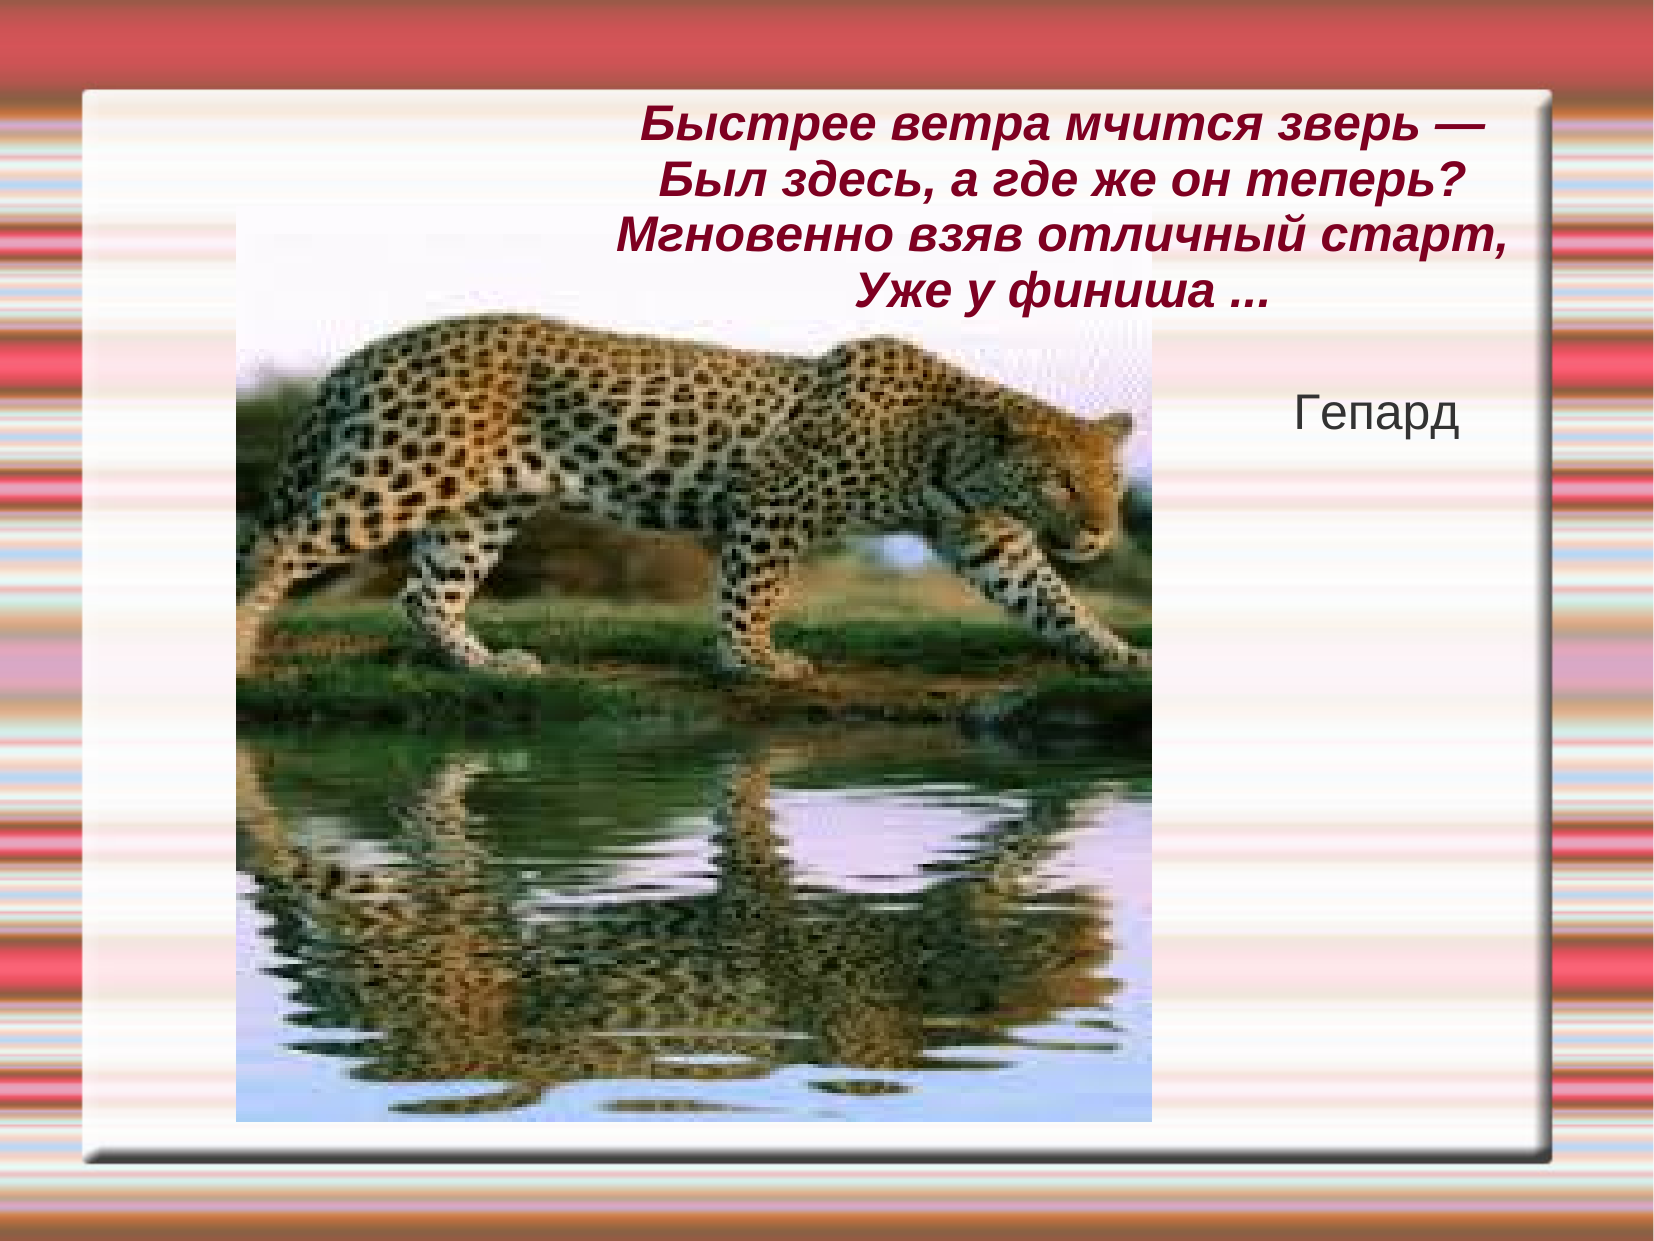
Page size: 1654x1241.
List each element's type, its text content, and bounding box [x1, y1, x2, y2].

title Быстрее ветра мчится зверь — Был здесь, а где же он теперь? Мгновенно взяв отличный старт, Уже у финиша ... [590, 88, 1536, 325]
picture [0, 0, 1654, 1241]
list Гепард [1210, 383, 1536, 496]
